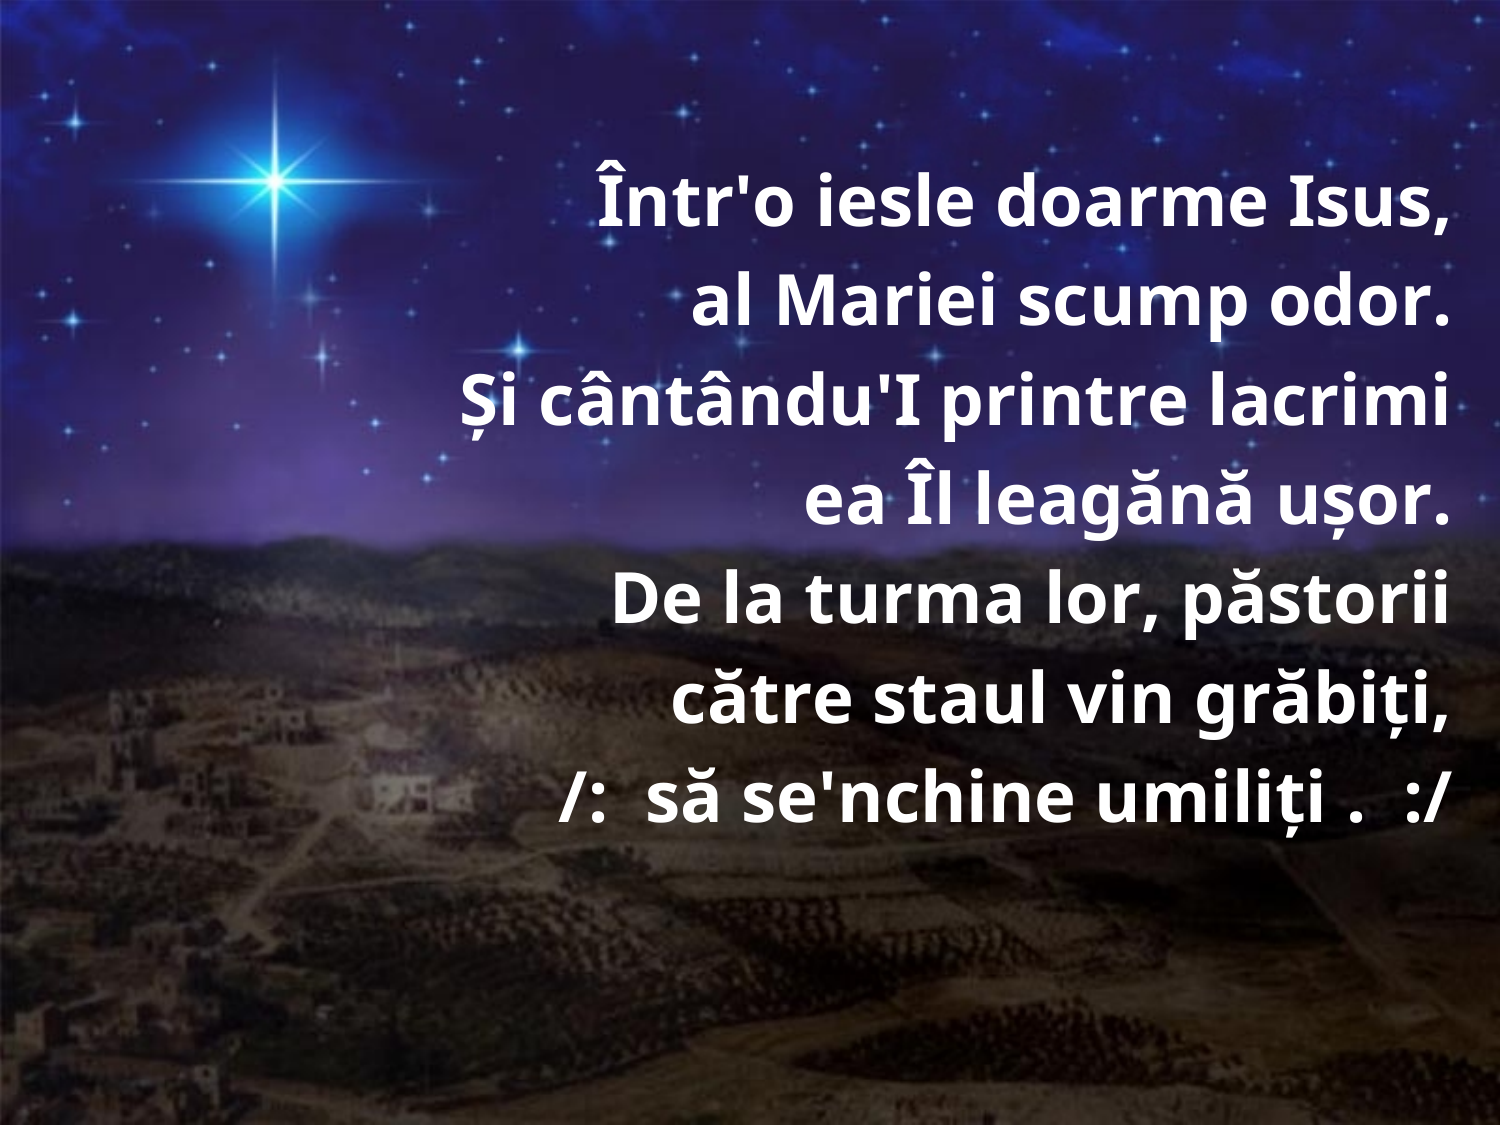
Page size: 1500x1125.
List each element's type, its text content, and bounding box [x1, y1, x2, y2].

picture [0, 0, 1500, 1125]
subtitle Într'o iesle doarme Isus, al Mariei scump odor. Şi cântându'I printre lacrimi ea Îl leagănă uşor. De la turma lor, păstorii către staul vin grăbiţi, /: să se'nchine umiliţi . :/ [118, 147, 1469, 845]
